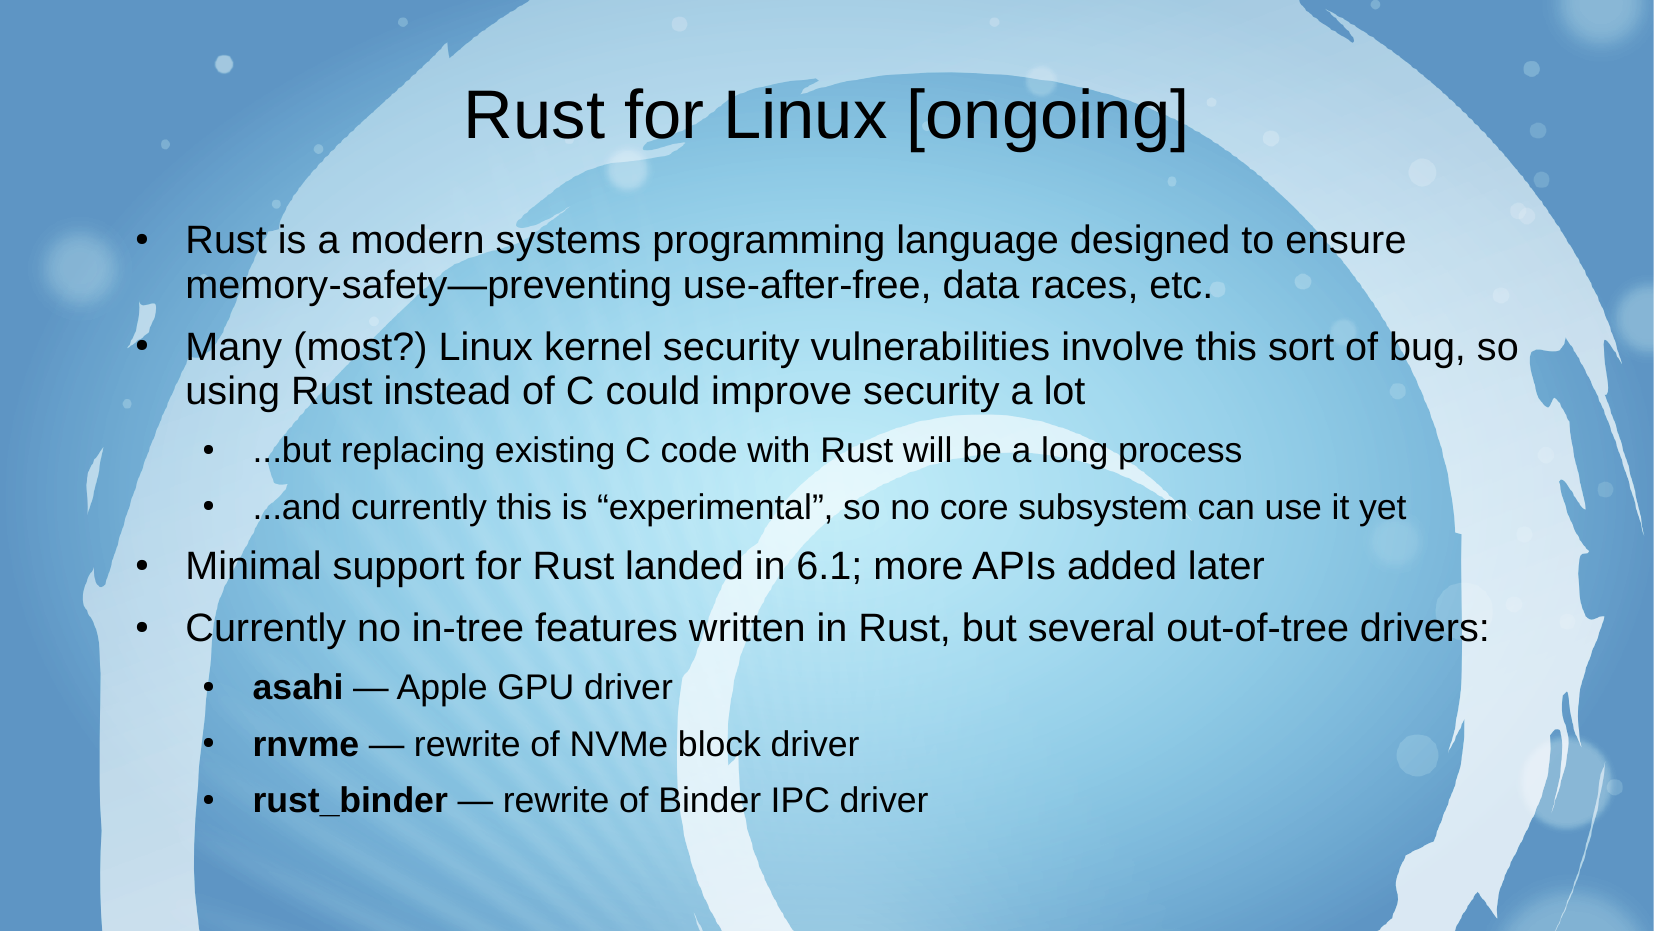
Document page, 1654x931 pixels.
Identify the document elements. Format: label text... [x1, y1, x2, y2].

title Rust for Linux [ongoing] [118, 37, 1536, 193]
list Rust is a modern systems programming language designed to ensure memory-safety—preventing use-after-free, data races, etc. Many (most?) Linux kernel security vulnerabilities involve this sort of bug, so using Rust instead of C could improve security a lot ...but replacing existing C code with Rust will be a long process ...and currently this is “experimental”, so no core subsystem can use it yet Minimal support for Rust landed in 6.1; more APIs added later Currently no in-tree features written in Rust, but several out-of-tree drivers: asahi — Apple GPU driver rnvme — rewrite of NVMe block driver rust_binder — rewrite of Binder IPC driver [118, 217, 1536, 832]
picture [0, 0, 1654, 931]
